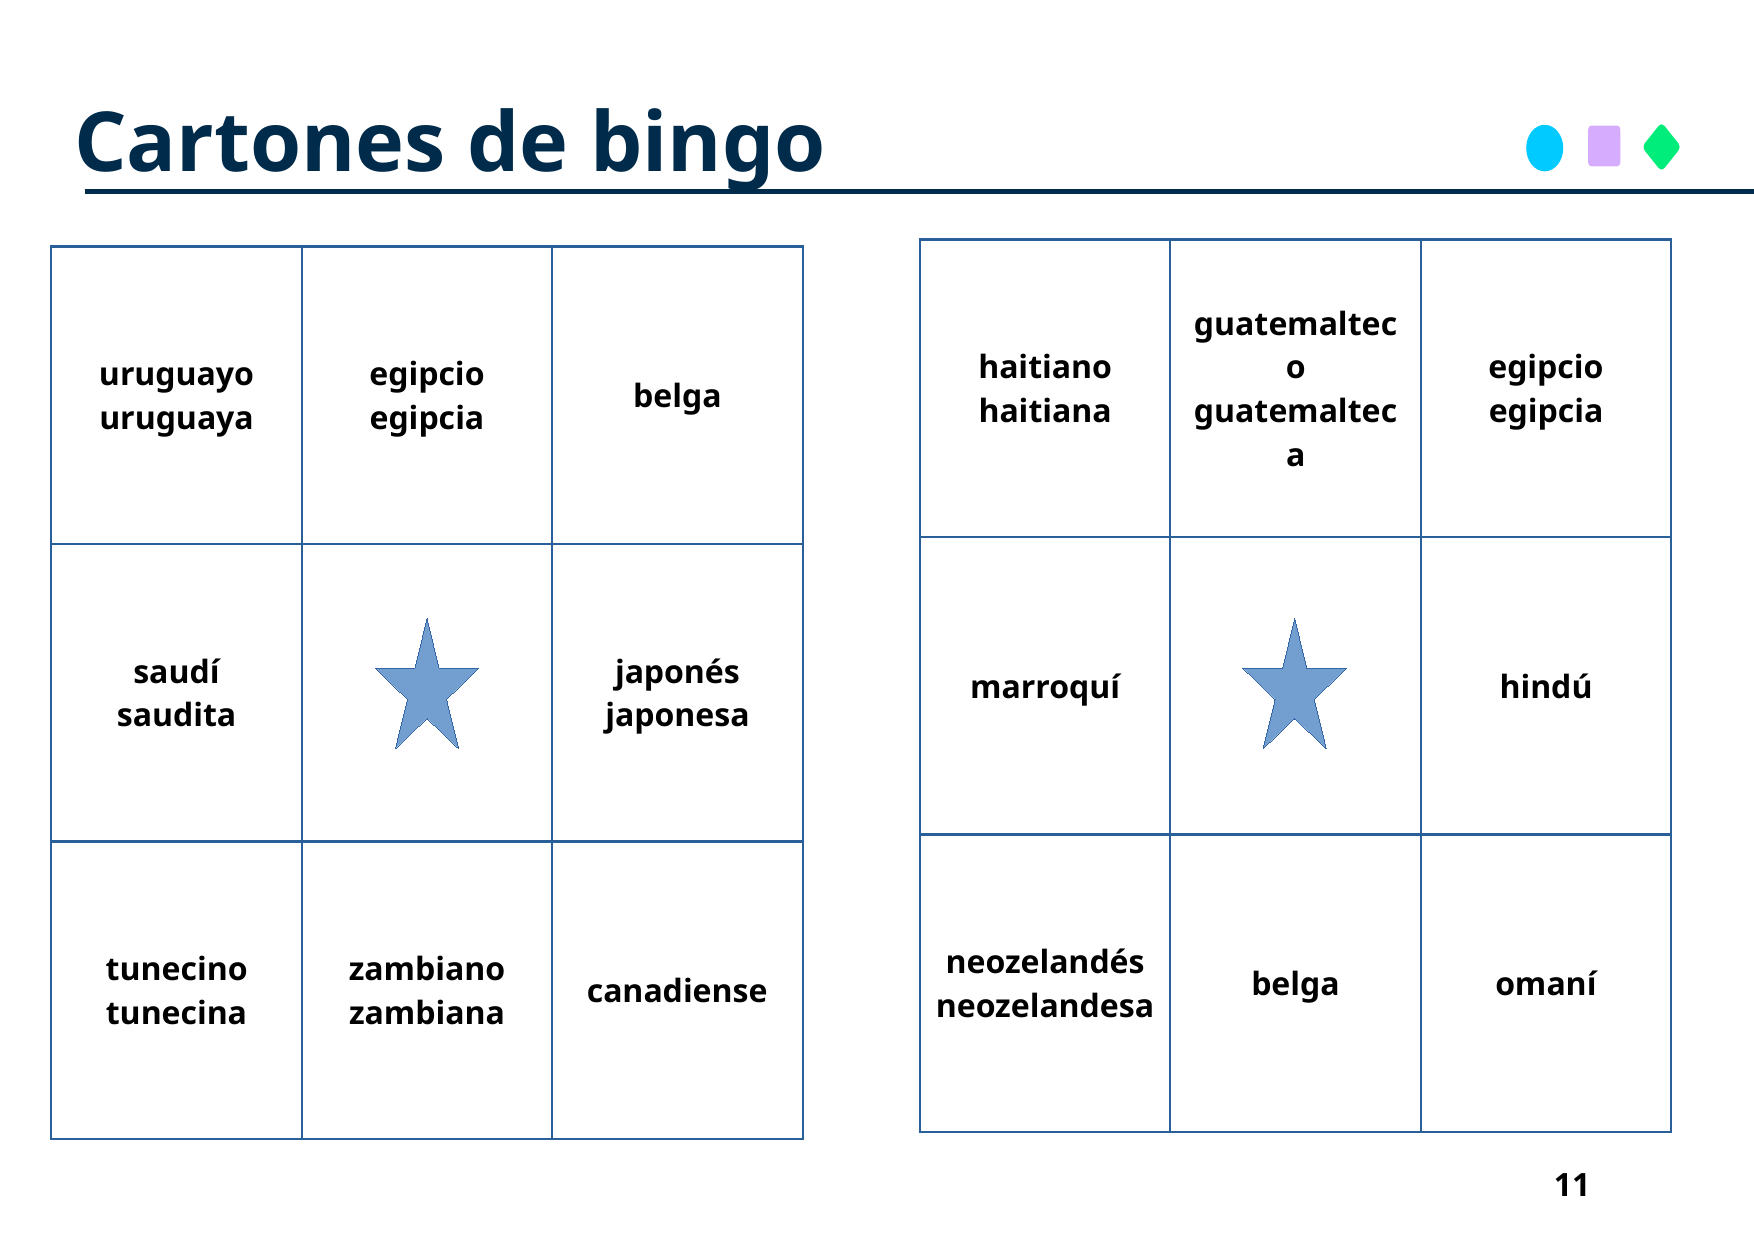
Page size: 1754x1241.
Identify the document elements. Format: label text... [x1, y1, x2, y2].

table_header egipcio egipcia [1422, 241, 1670, 536]
table_header egipcio egipcia [303, 248, 551, 543]
table_cell canadiense [553, 843, 802, 1138]
table_cell neozelandés neozelandesa [921, 836, 1169, 1131]
table_header haitiano haitiana [921, 241, 1169, 536]
table_header uruguayo uruguaya [52, 248, 301, 543]
table_cell saudí saudita [52, 545, 301, 840]
table_cell hindú [1422, 538, 1670, 833]
table_header guatemalteco guatemalteca [1171, 241, 1420, 536]
table_cell [1171, 538, 1420, 833]
table_cell zambiano zambiana [303, 843, 551, 1138]
table_cell tunecino tunecina [52, 843, 301, 1138]
table_cell [303, 545, 551, 840]
table_cell marroquí [921, 538, 1169, 833]
table_header belga [553, 248, 802, 543]
text_box [375, 618, 479, 749]
table_cell japonés japonesa [553, 545, 802, 840]
text_box [1242, 618, 1347, 749]
table_cell belga [1171, 836, 1420, 1131]
title Cartones de bingo [74, 32, 1404, 196]
table_cell omaní [1422, 836, 1670, 1131]
